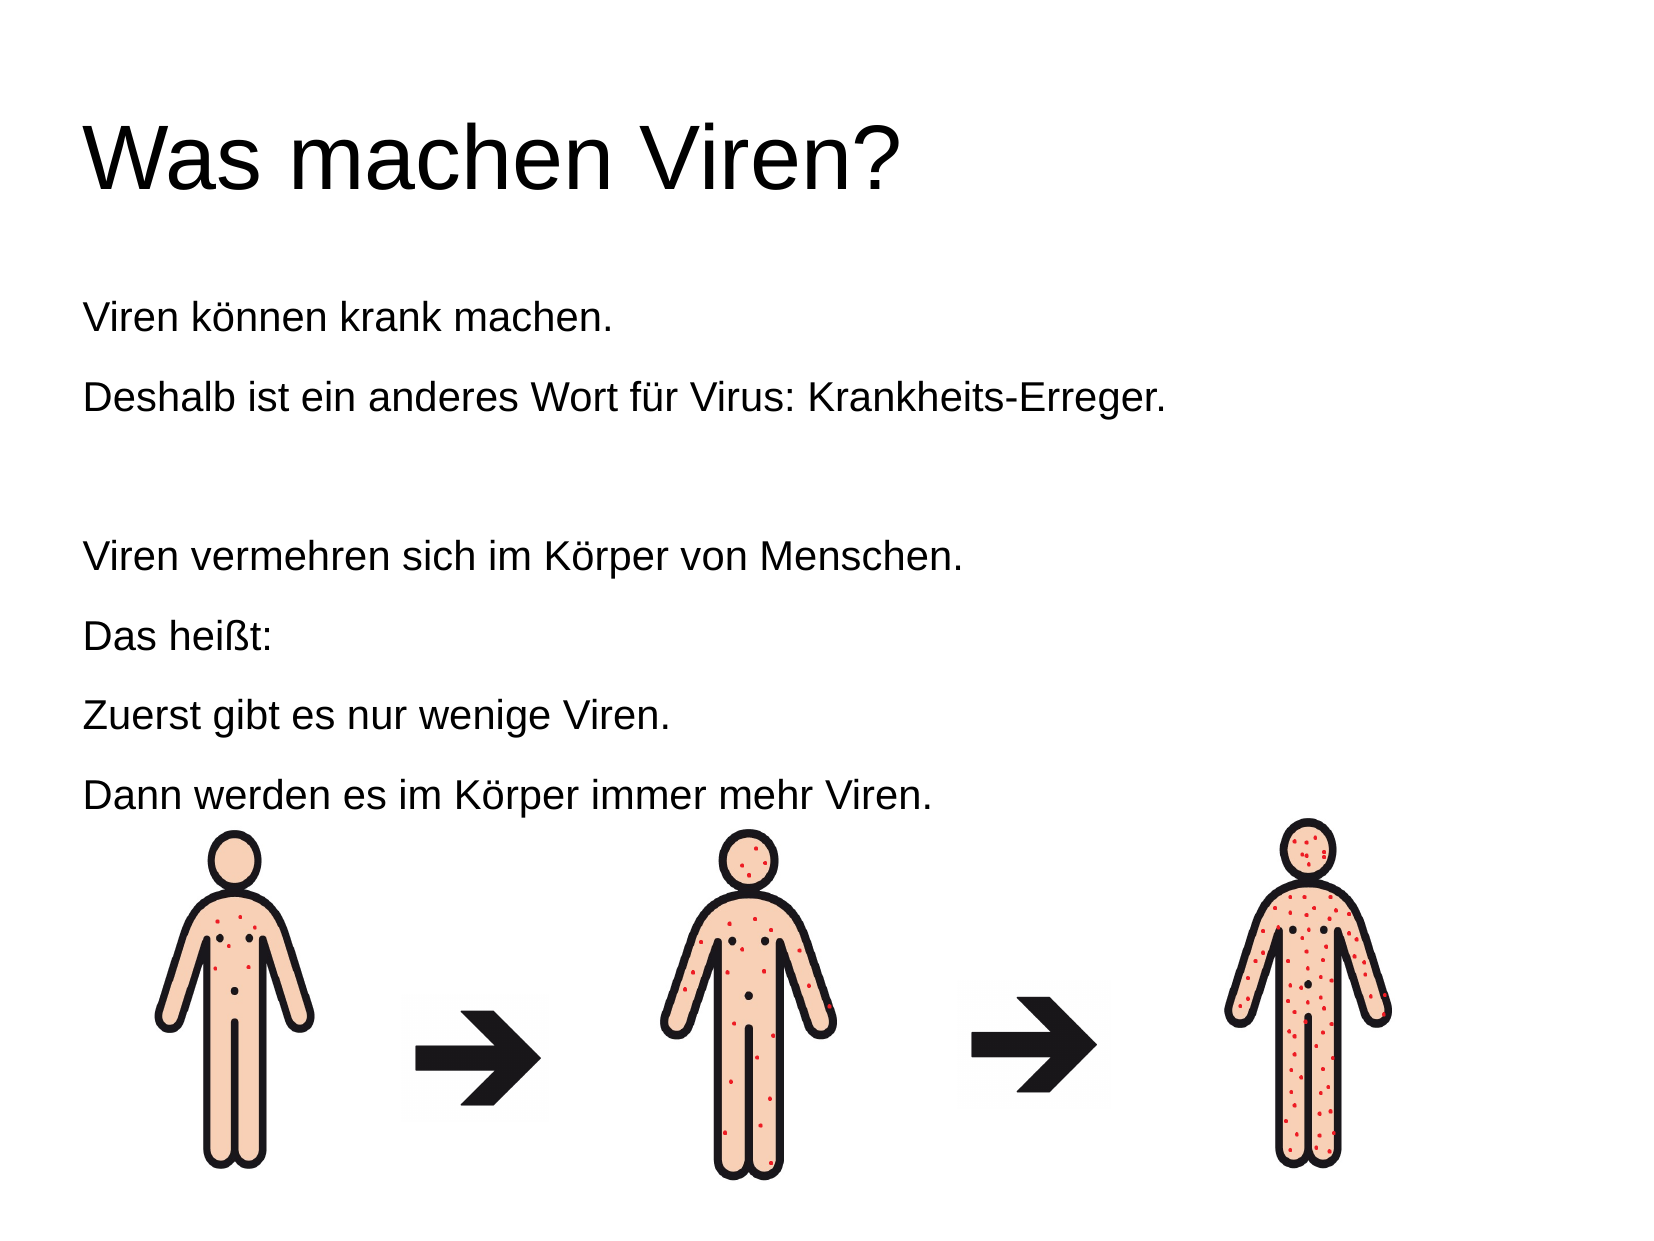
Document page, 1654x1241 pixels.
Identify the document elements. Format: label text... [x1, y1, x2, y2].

list Viren können krank machen. Deshalb ist ein anderes Wort für Virus: Krankheits-Erreger. Viren vermehren sich im Körper von Menschen. Das heißt: Zuerst gibt es nur wenige Viren. Dann werden es im Körper immer mehr Viren. [82, 290, 1571, 1109]
picture [1118, 814, 1501, 1170]
title Was machen Viren? [82, 49, 1571, 257]
picture [52, 826, 951, 1182]
picture [957, 980, 1111, 1109]
